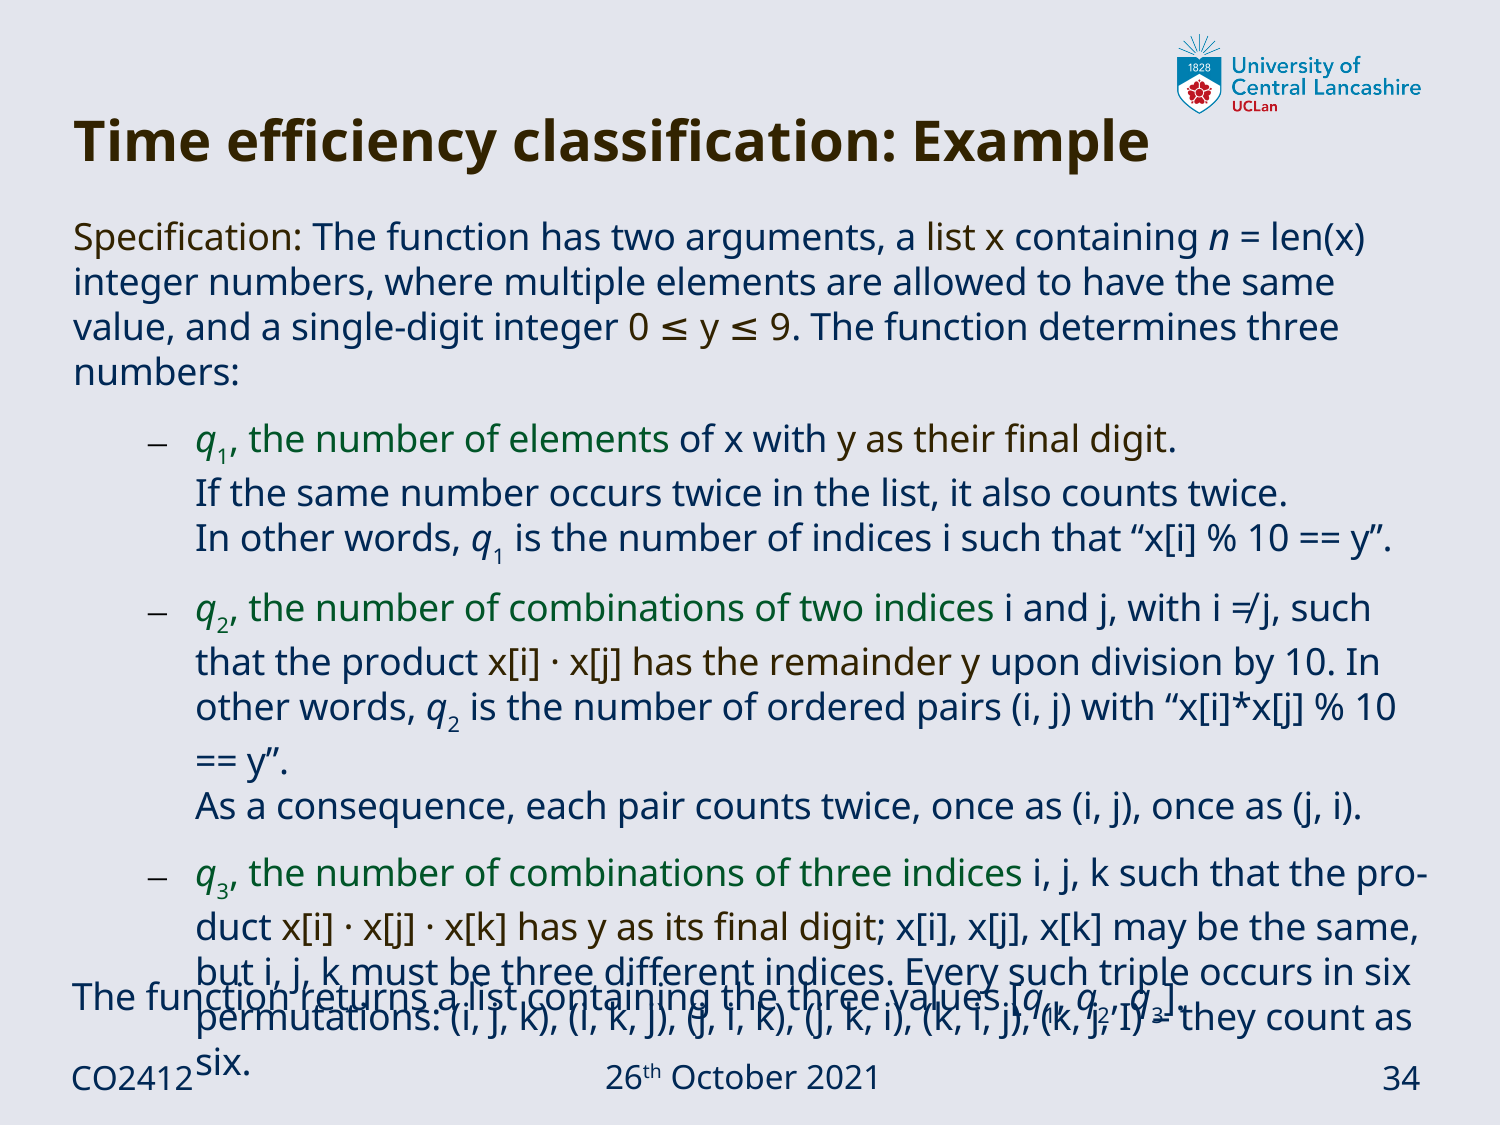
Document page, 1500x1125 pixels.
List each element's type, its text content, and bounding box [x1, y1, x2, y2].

text_box The function returns a list containing the three values [q1, q2, q3]. [57, 965, 1415, 1035]
text_box Specification: The function has two arguments, a list x containing n = len(x) integer numbers, where multiple elements are allowed to have the same value, and a single-digit integer 0 ≤ y ≤ 9. The function determines three numbers: q1, the number of elements of x with y as their final digit. If the same number occurs twice in the list, it also counts twice. In other words, q1 is the number of indices i such that “x[i] % 10 == y”. q2, the number of combinations of two indices i and j, with i ≠ j, such that the product x[i] · x[j] has the remainder y upon division by 10. In other words, q2 is the number of ordered pairs (i, j) with “x[i]*x[j] % 10 == y”. As a consequence, each pair counts twice, once as (i, j), once as (j, i). q3, the number of combinations of three indices i, j, k such that the pro- duct x[i] · x[j] · x[k] has y as its final digit; x[i], x[j], x[k] may be the same, but i, j, k must be three different indices. Every such triple occurs in six permutations: (i, j, k), (i, k, j), (j, i, k), (j, k, i), (k, i, j), (k, j, I) – they count as six. [58, 205, 1458, 956]
picture [1177, 34, 1421, 93]
title Time efficiency classification: Example [58, 93, 1475, 186]
